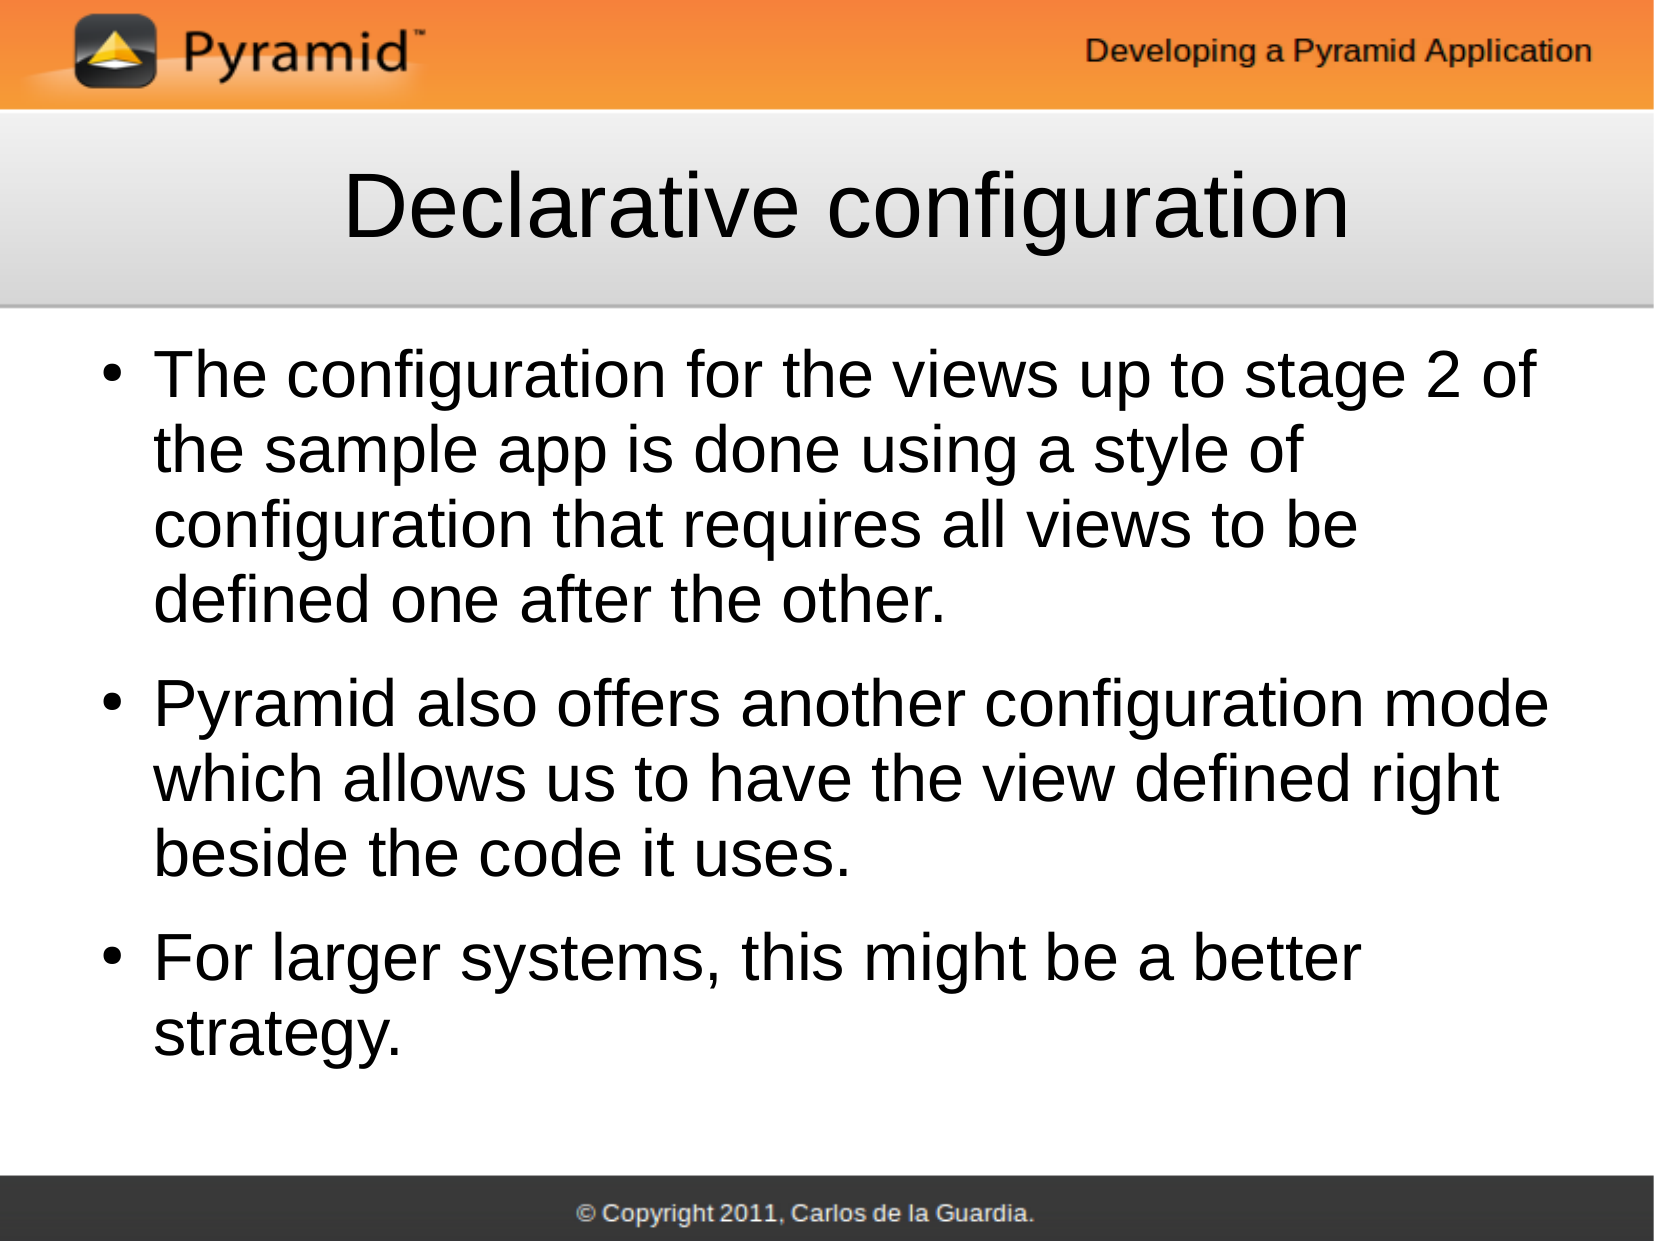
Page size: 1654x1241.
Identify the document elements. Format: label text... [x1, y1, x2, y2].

title Declarative configuration [82, 112, 1613, 301]
list The configuration for the views up to stage 2 of the sample app is done using a style of configuration that requires all views to be defined one after the other. Pyramid also offers another configuration mode which allows us to have the view defined right beside the code it uses. For larger systems, this might be a better strategy. [82, 337, 1571, 1157]
picture [0, 0, 1654, 1241]
